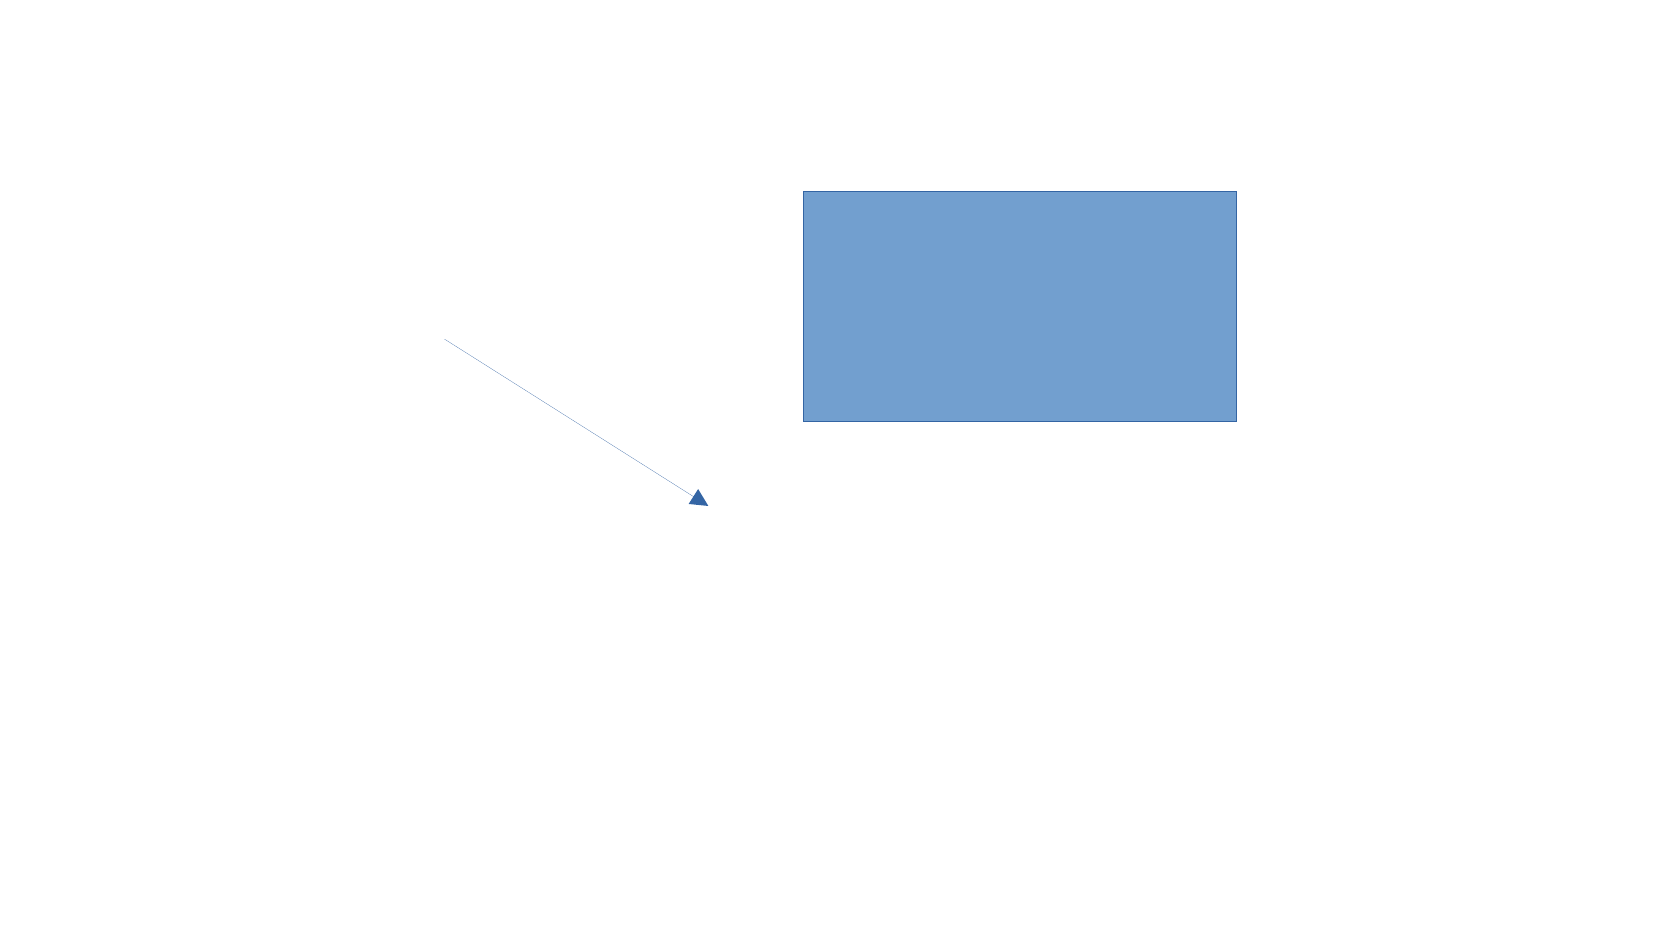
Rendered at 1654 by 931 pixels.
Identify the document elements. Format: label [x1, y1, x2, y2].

text_box [803, 191, 1237, 422]
